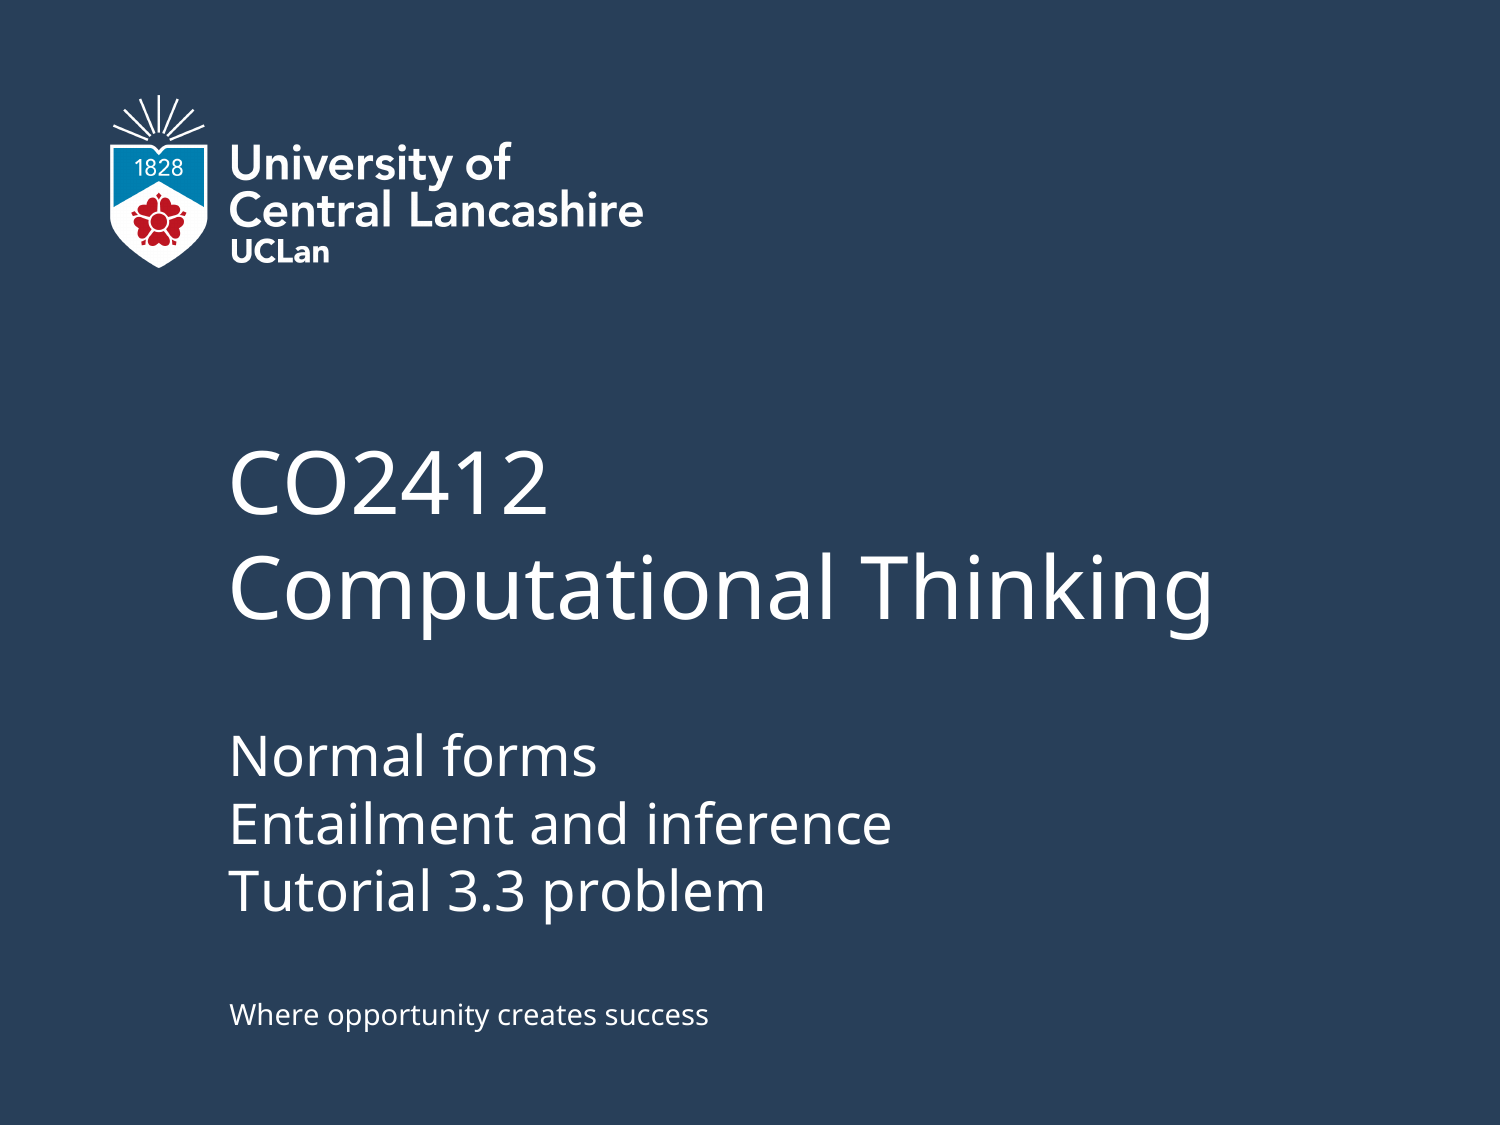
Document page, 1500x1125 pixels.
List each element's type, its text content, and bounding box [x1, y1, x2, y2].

text_box CO2412 Computational Thinking [212, 411, 1341, 653]
picture [110, 95, 643, 268]
text_box Normal forms Entailment and inference Tutorial 3.3 problem [214, 701, 1343, 943]
